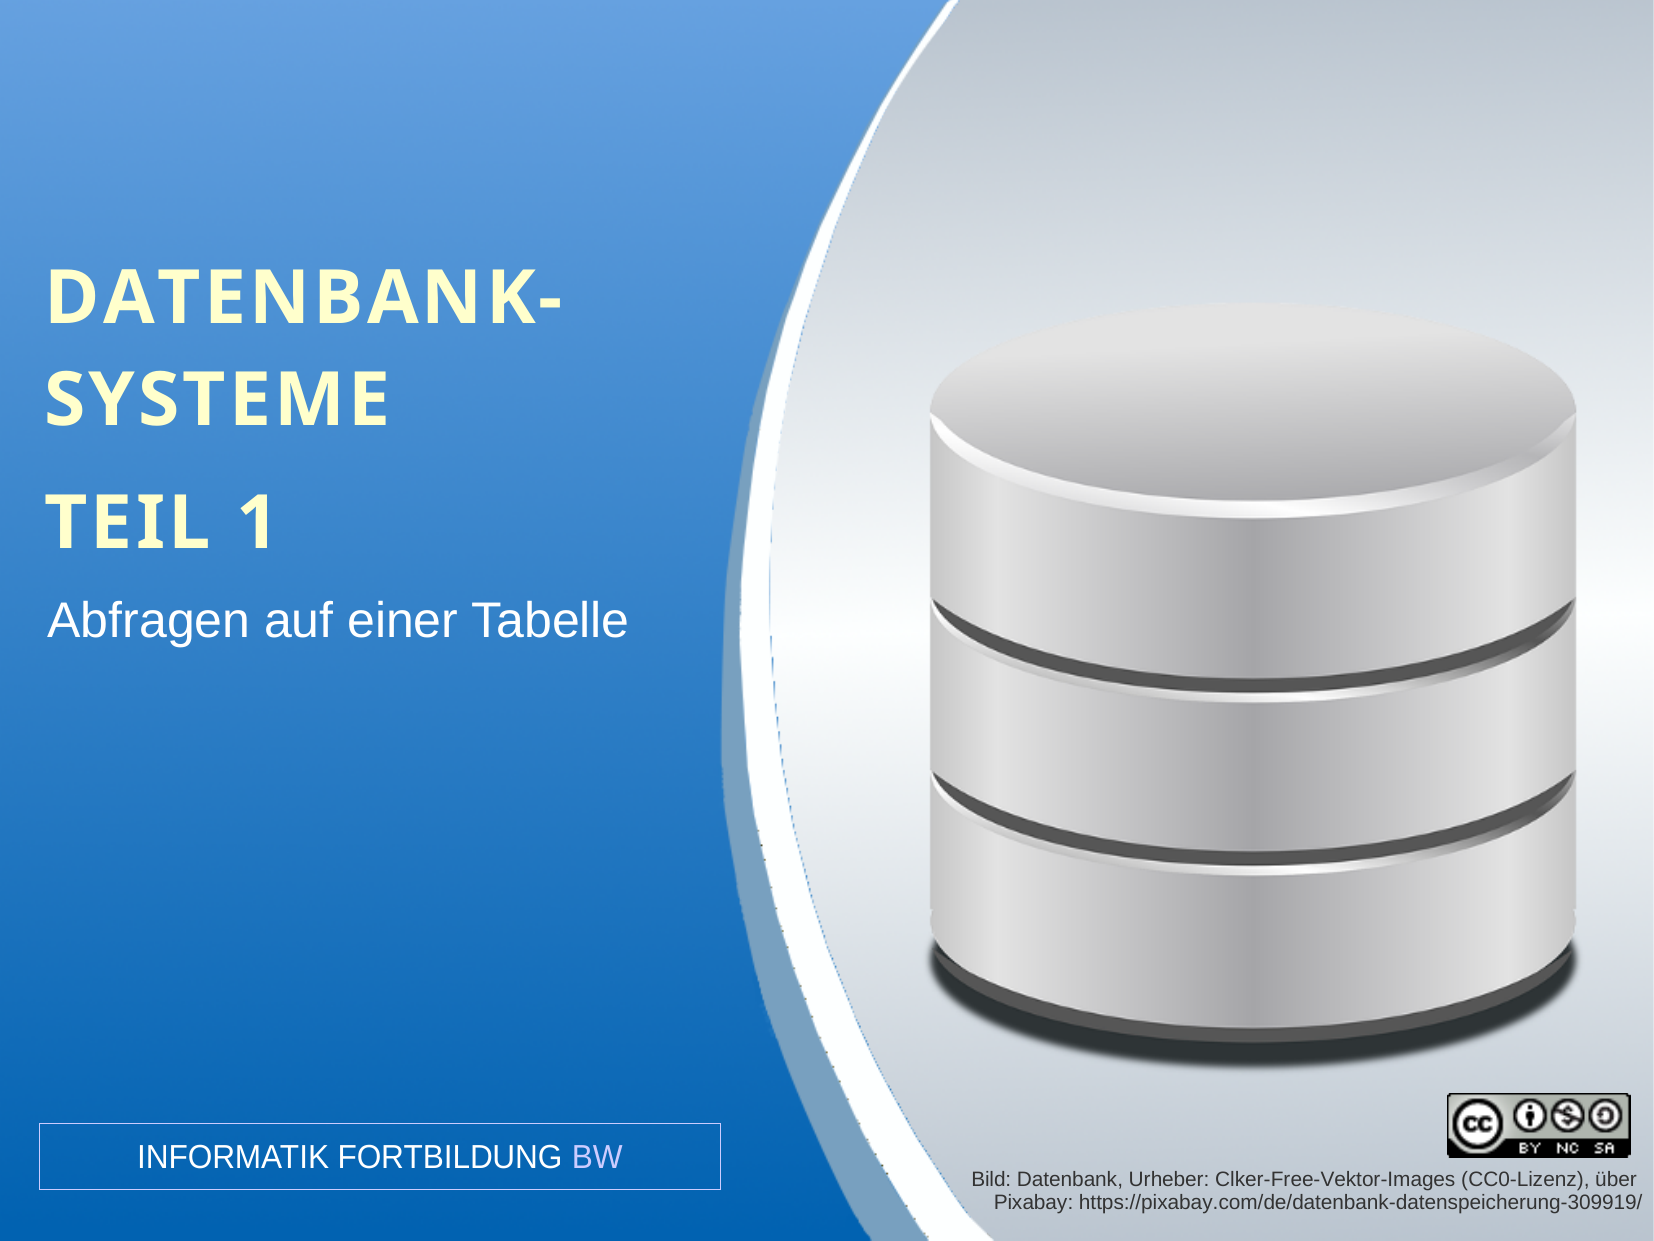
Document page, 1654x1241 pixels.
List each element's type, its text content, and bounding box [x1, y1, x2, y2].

text_box Bild: Datenbank, Urheber: Clker-Free-Vektor-Images (CC0-Lizenz), über Pixabay: https://pixabay.com/de/datenbank-datenspeicherung-309919/ [971, 1167, 1654, 1241]
text_box INFORMATIK FORTBILDUNG BW [39, 1123, 721, 1190]
text_box Abfragen auf einer Tabelle [32, 584, 685, 768]
text_box Datenbank-systeme Teil 1 [44, 243, 890, 536]
picture [0, 0, 1654, 1241]
